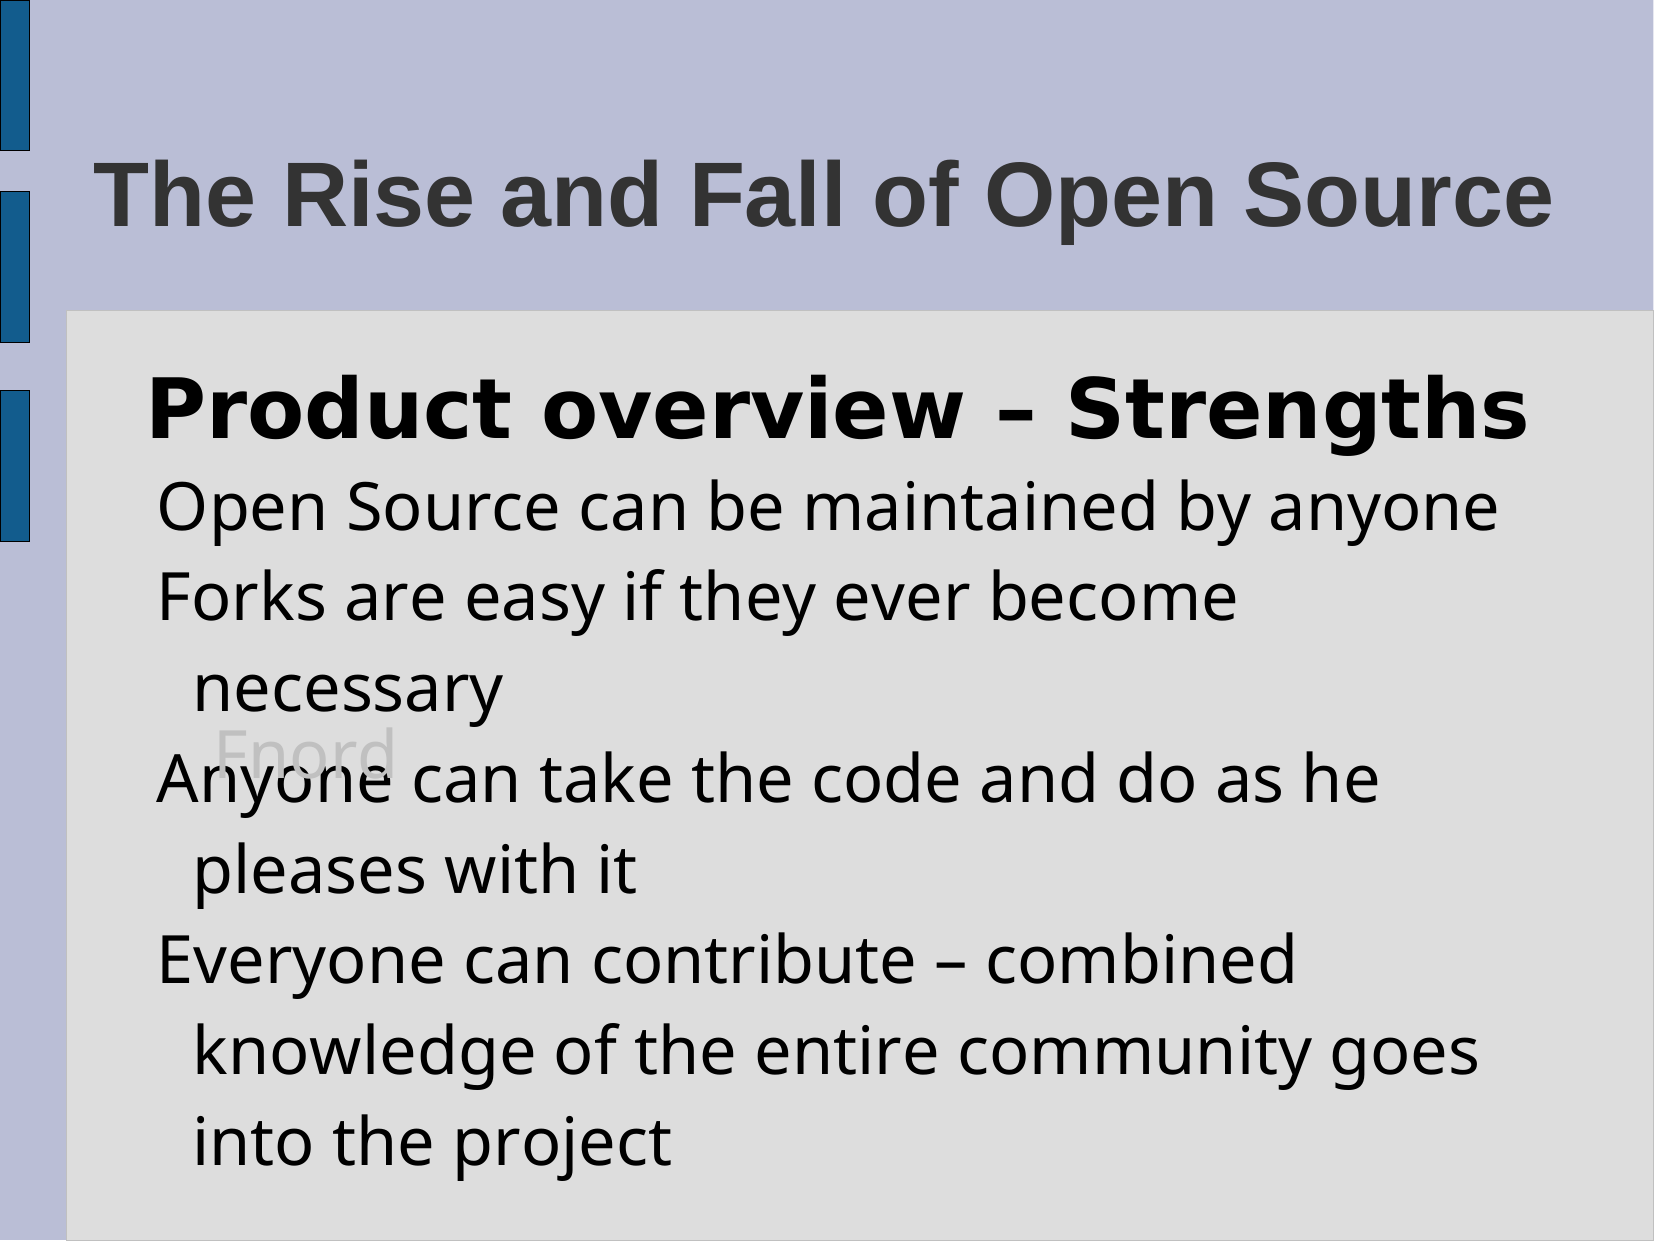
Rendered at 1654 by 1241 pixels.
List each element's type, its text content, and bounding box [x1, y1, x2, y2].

title The Rise and Fall of Open Source [37, 98, 1613, 291]
subtitle Open Source can be maintained by anyone Forks are easy if they ever become necessary Anyone can take the code and do as he pleases with it Everyone can contribute – combined knowledge of the entire community goes into the project [121, 525, 1534, 1119]
text_box Fnord [178, 712, 563, 794]
text_box Product overview – Strengths [101, 354, 1576, 488]
